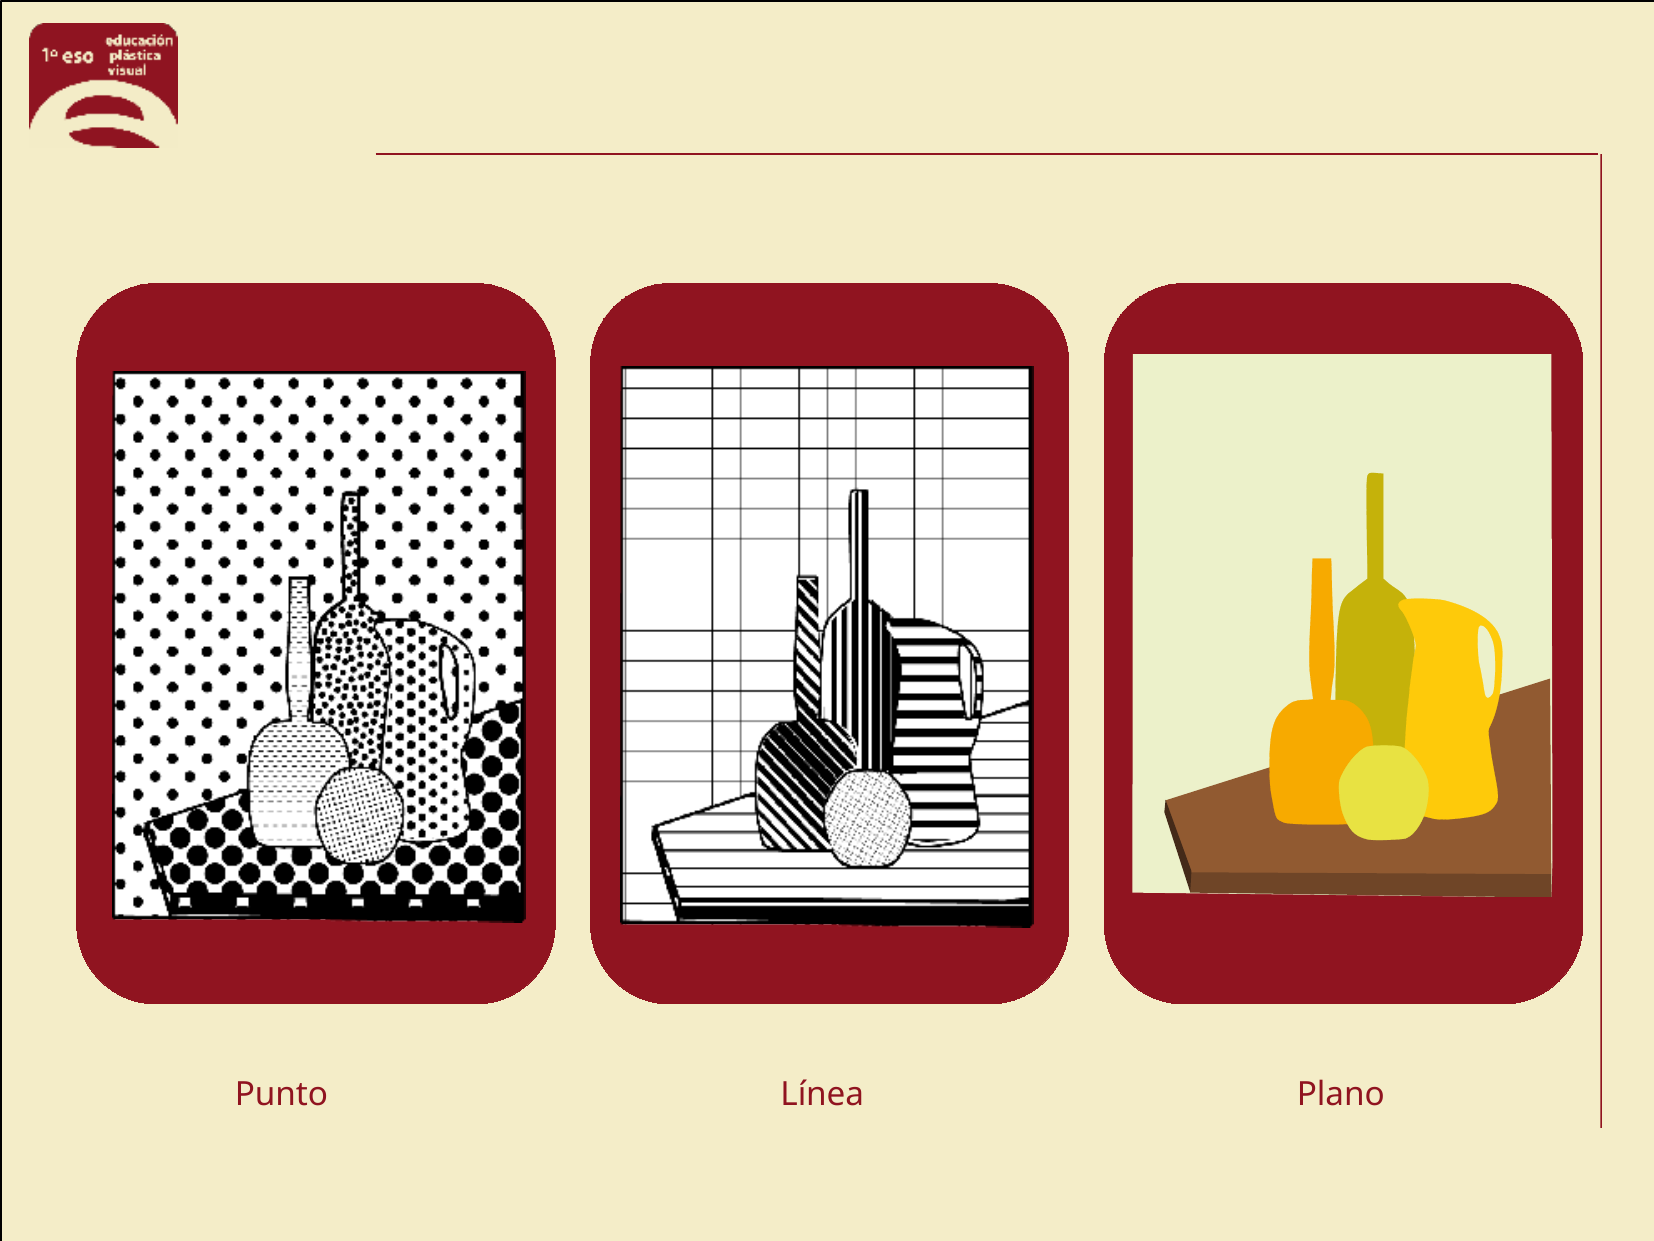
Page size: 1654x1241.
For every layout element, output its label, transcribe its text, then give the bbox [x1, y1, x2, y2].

text_box [590, 283, 1069, 1004]
text_box Punto Línea Plano [147, 1062, 1487, 1133]
text_box [1104, 283, 1583, 1004]
picture [0, 0, 1654, 1241]
text_box [76, 283, 556, 1004]
title [153, 59, 1595, 148]
